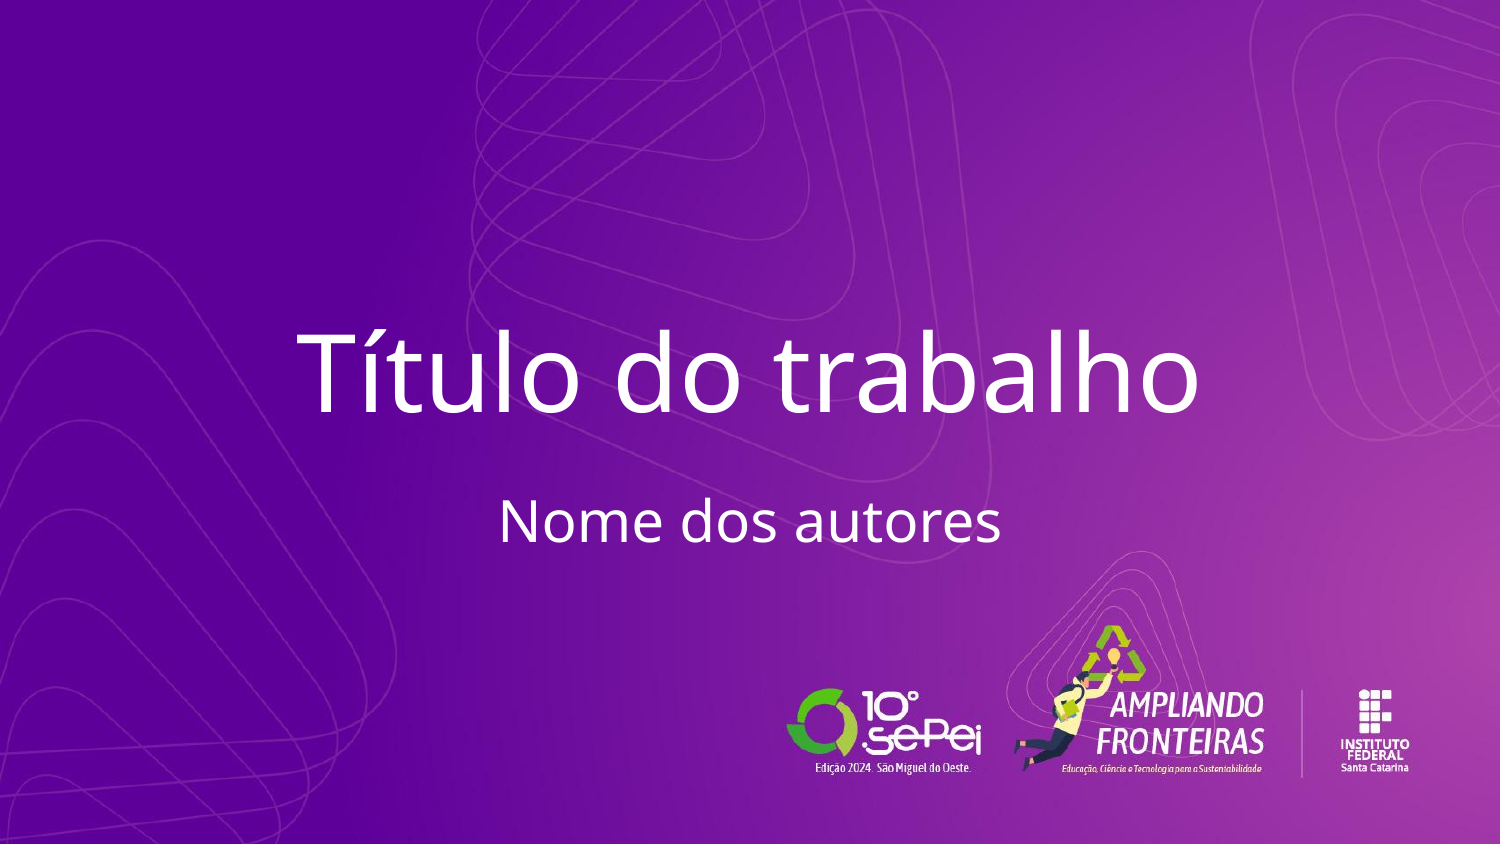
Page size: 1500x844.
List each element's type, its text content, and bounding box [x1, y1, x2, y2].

picture [0, 0, 1500, 844]
title Título do trabalho [51, 122, 1449, 459]
subtitle Nome dos autores [51, 464, 1449, 595]
